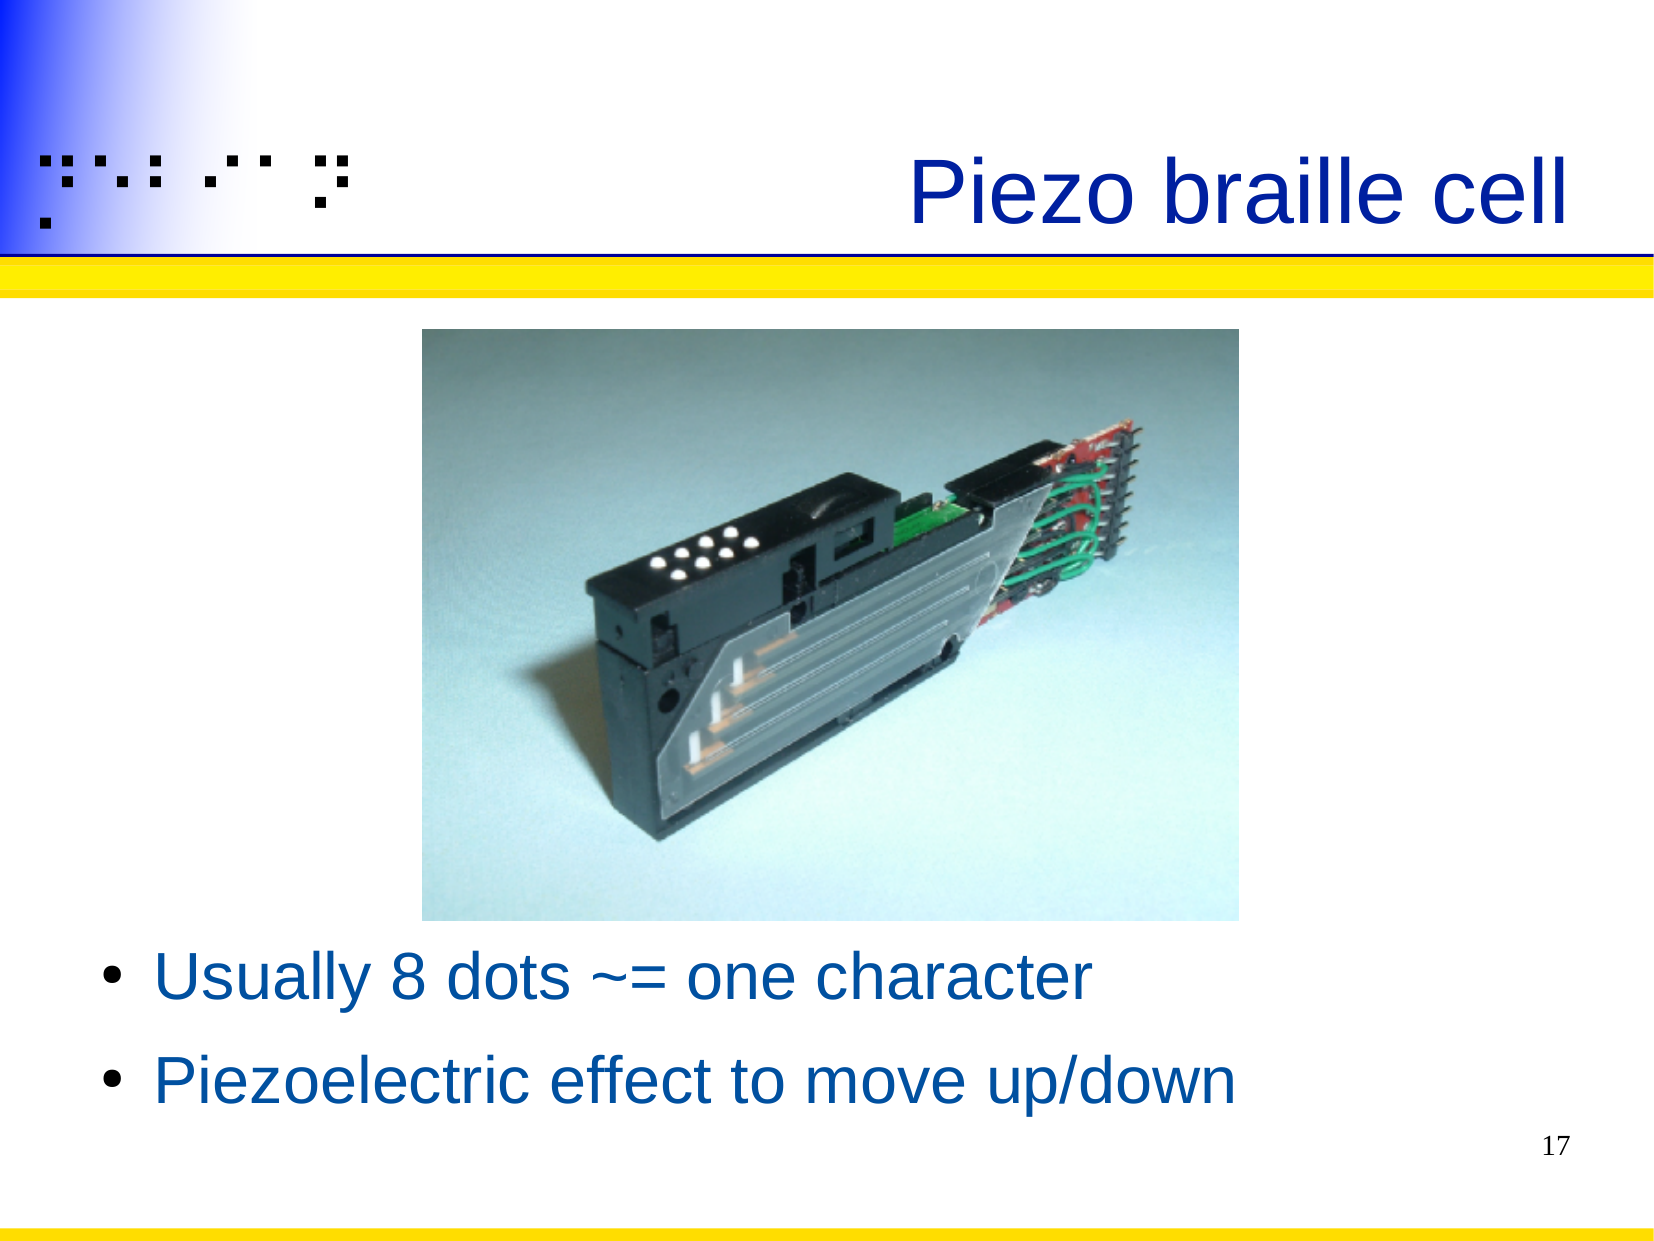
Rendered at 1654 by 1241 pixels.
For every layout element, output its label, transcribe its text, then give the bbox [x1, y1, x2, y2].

picture [422, 329, 1239, 921]
title Piezo braille cell [372, 126, 1571, 257]
list Usually 8 dots ~= one character Piezoelectric effect to move up/down [82, 938, 1571, 1141]
